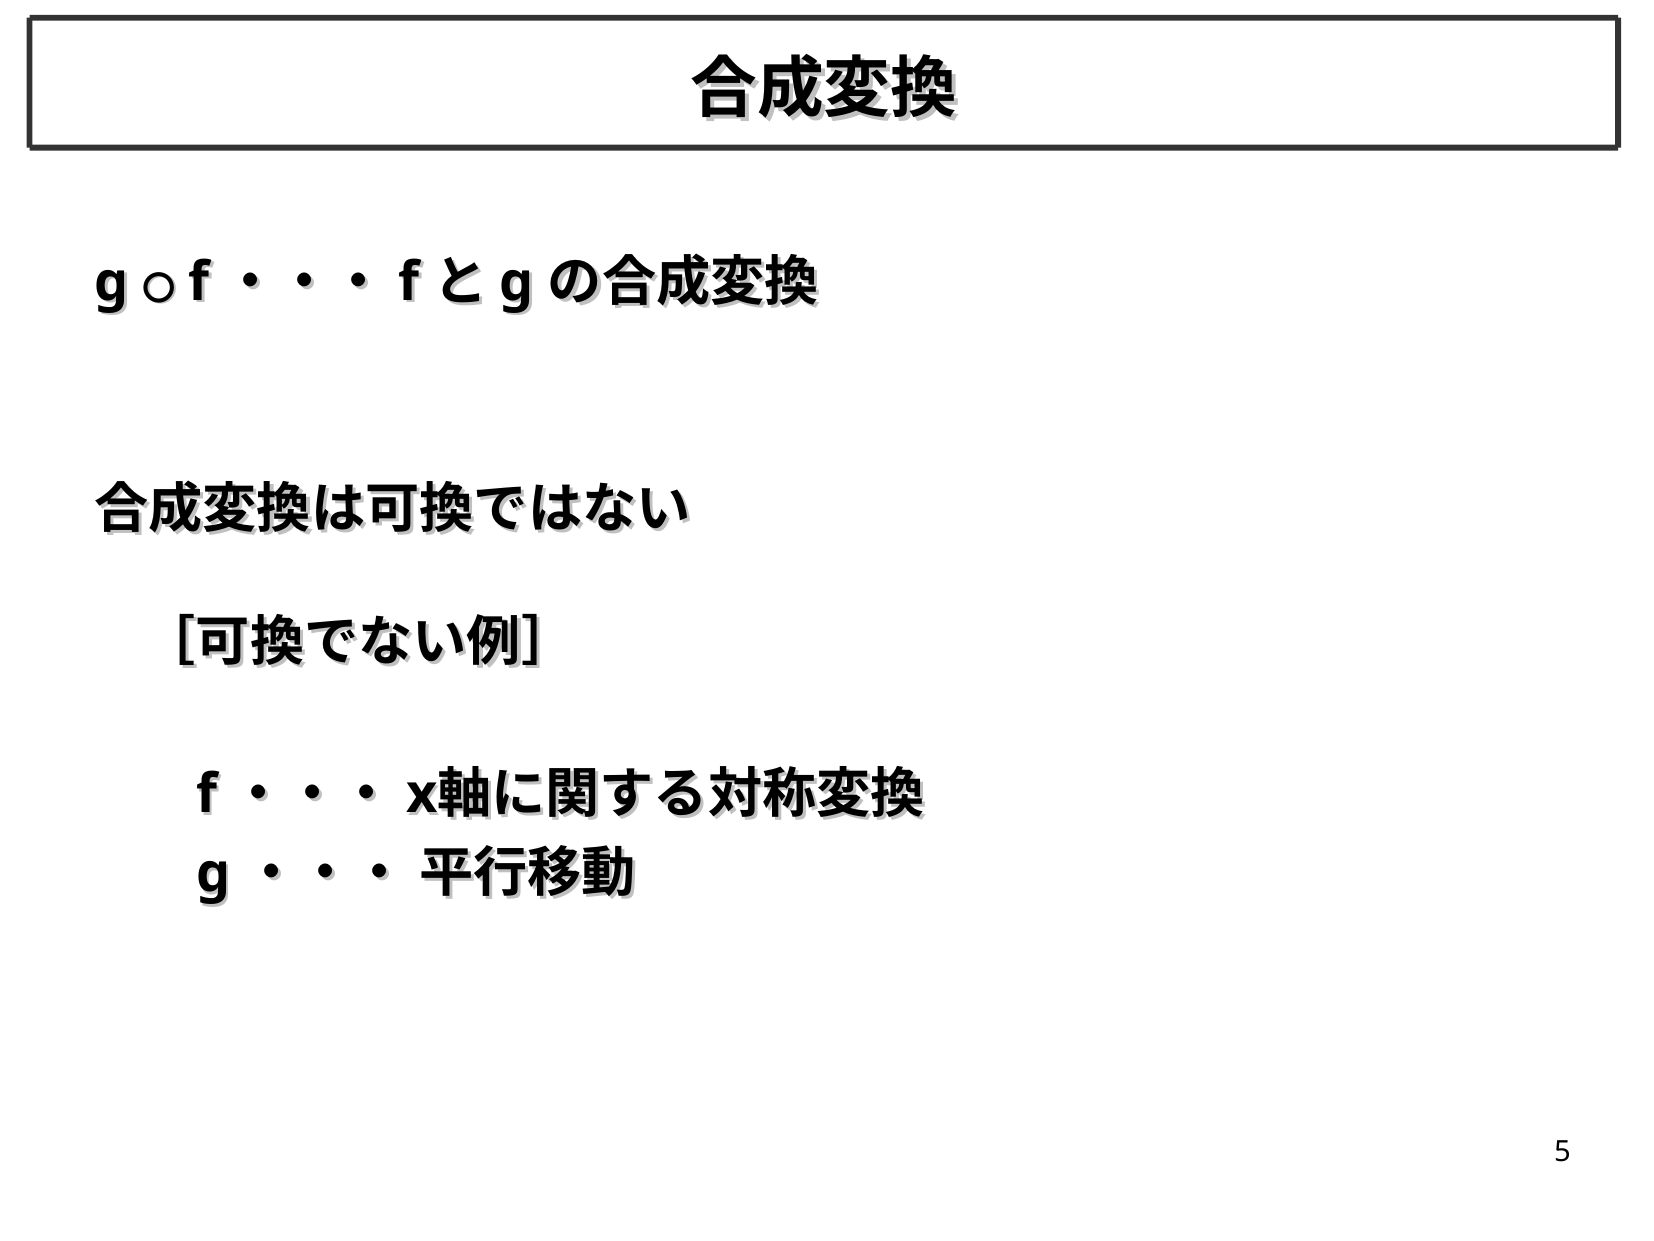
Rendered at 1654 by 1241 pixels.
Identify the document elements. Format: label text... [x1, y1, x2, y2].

text_box g 〇 f ・・・ f と g の合成変換 合成変換は可換ではない [79, 229, 714, 479]
text_box 合成変換 [29, 17, 1619, 148]
text_box ［可換でない例］ f ・・・ x軸に関する対称変換 g ・・・ 平行移動 [126, 589, 1536, 1182]
